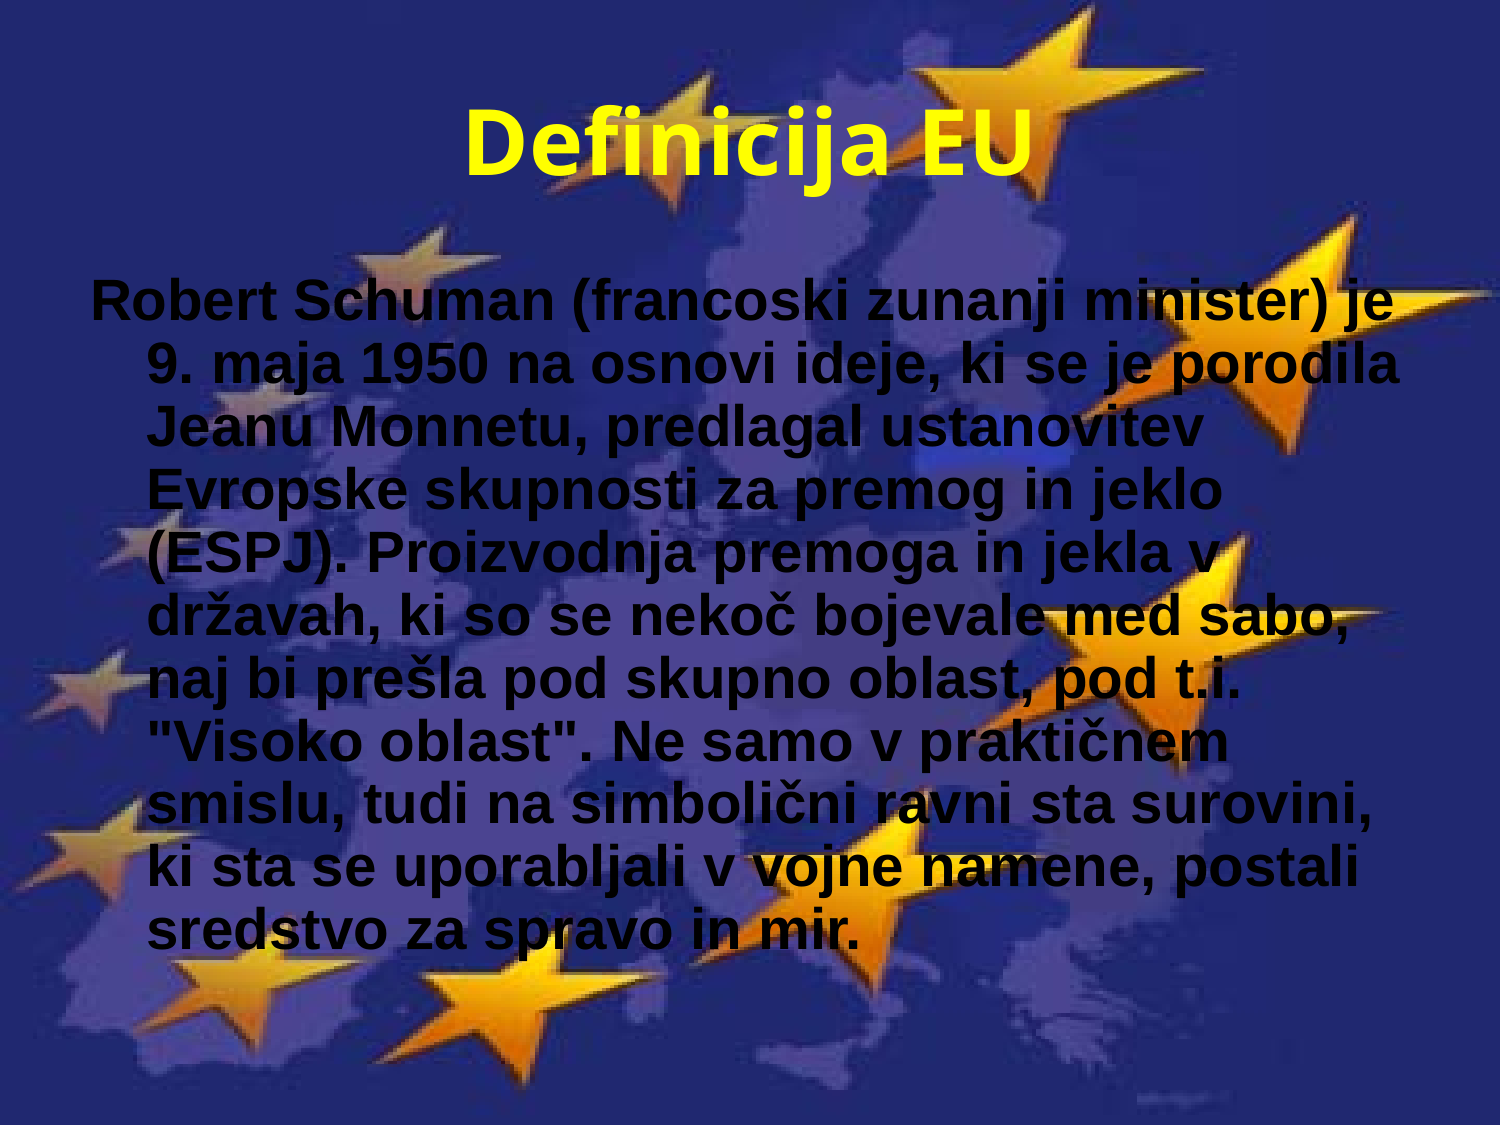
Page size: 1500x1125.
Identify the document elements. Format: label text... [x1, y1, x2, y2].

title Definicija EU [75, 45, 1425, 233]
list Robert Schuman (francoski zunanji minister) je 9. maja 1950 na osnovi ideje, ki se je porodila Jeanu Monnetu, predlagal ustanovitev Evropske skupnosti za premog in jeklo (ESPJ). Proizvodnja premoga in jekla v državah, ki so se nekoč bojevale med sabo, naj bi prešla pod skupno oblast, pod t.i. "Visoko oblast". Ne samo v praktičnem smislu, tudi na simbolični ravni sta surovini, ki sta se uporabljali v vojne namene, postali sredstvo za spravo in mir. [75, 262, 1425, 1005]
picture [0, 0, 1500, 1125]
